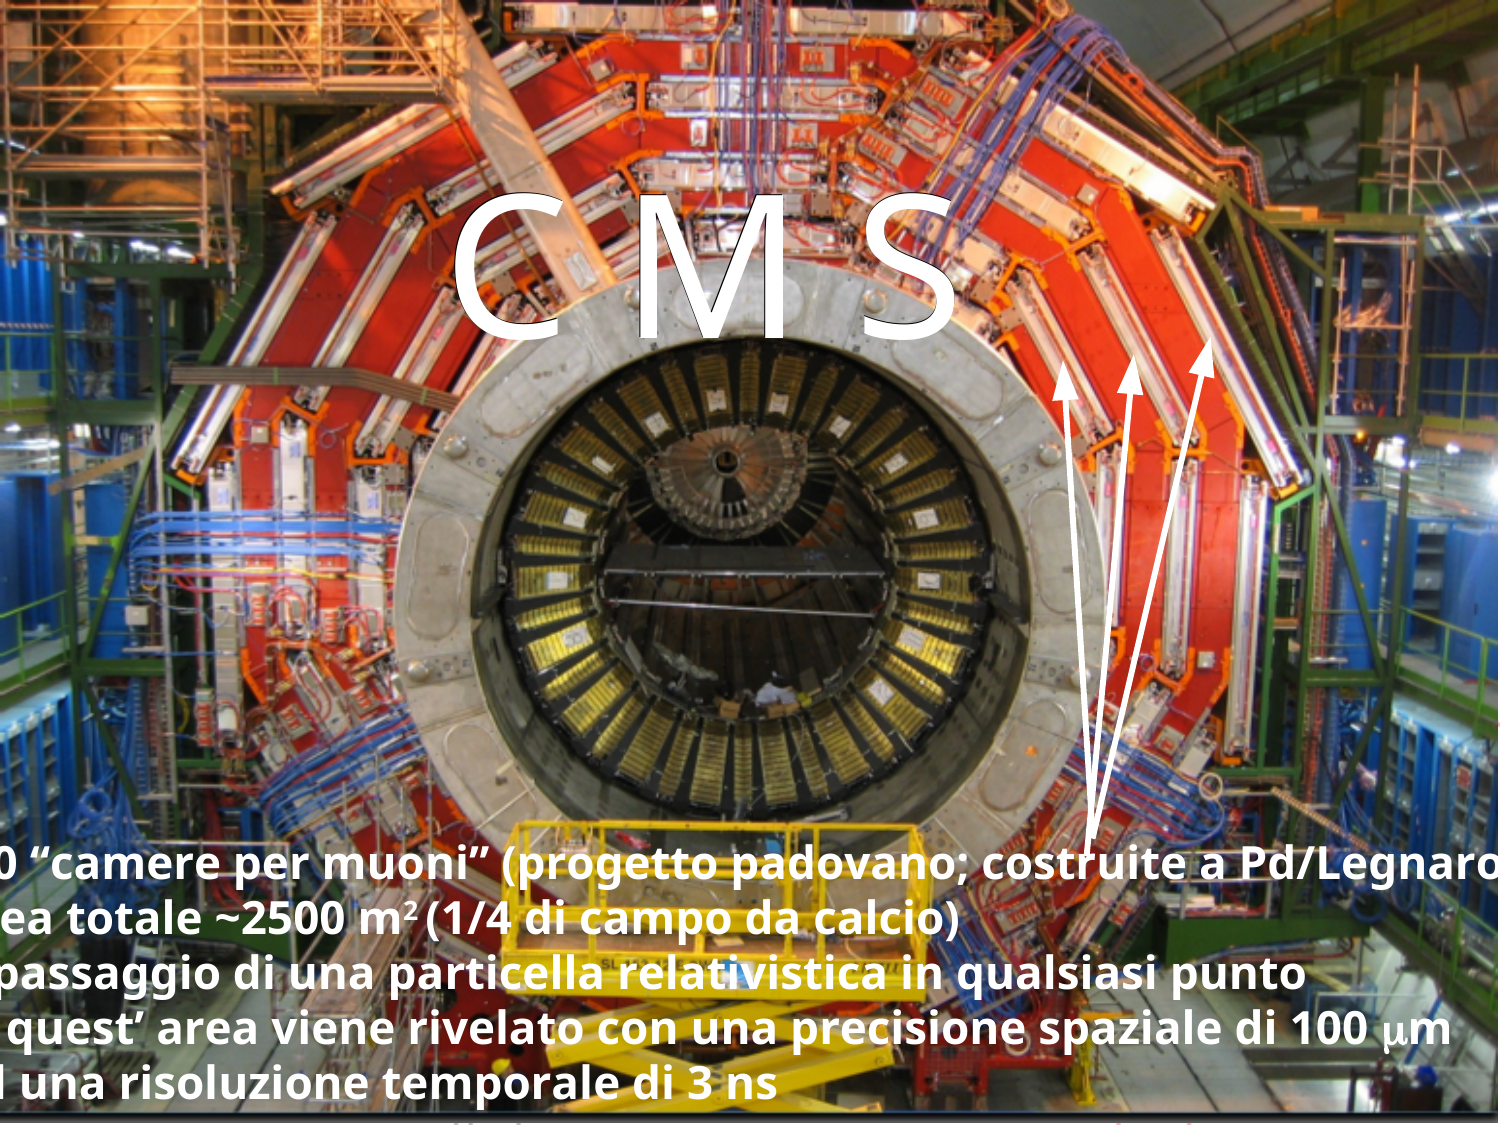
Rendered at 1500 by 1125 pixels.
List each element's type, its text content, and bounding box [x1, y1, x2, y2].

text_box C M S [428, 131, 1093, 387]
picture [0, 1117, 1500, 1125]
picture [0, 0, 1500, 825]
text_box 250 “camere per muoni” (progetto padovano; costruite a Pd/Legnaro): area totale ~2500 m2 (1/4 di campo da calcio) il passaggio di una particella relativistica in qualsiasi punto di quest’ area viene rivelato con una precisione spaziale di 100 μm ed una risoluzione temporale di 3 ns [0, 825, 1500, 1117]
